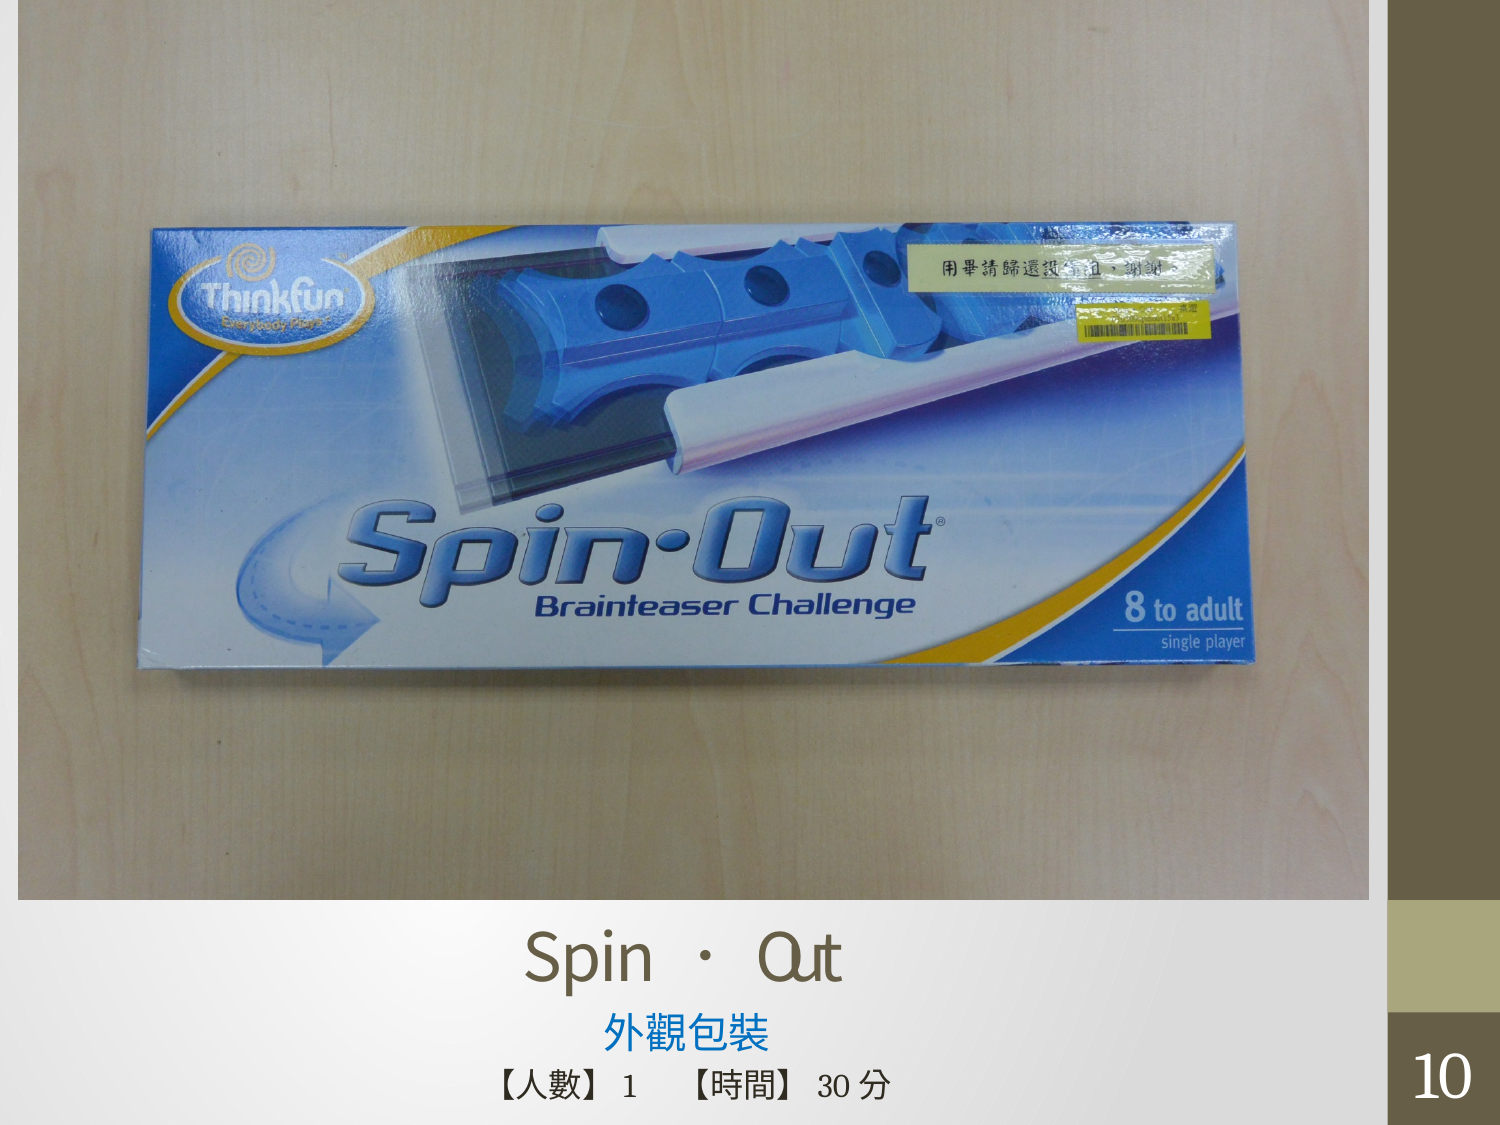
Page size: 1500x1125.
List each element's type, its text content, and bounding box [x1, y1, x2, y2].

list 外觀包裝 【人數】1 【時間】30分 [49, 999, 1325, 1125]
picture [18, 0, 1369, 900]
text_box 10 [1387, 1023, 1500, 1119]
title Spin．Out [49, 905, 1325, 999]
